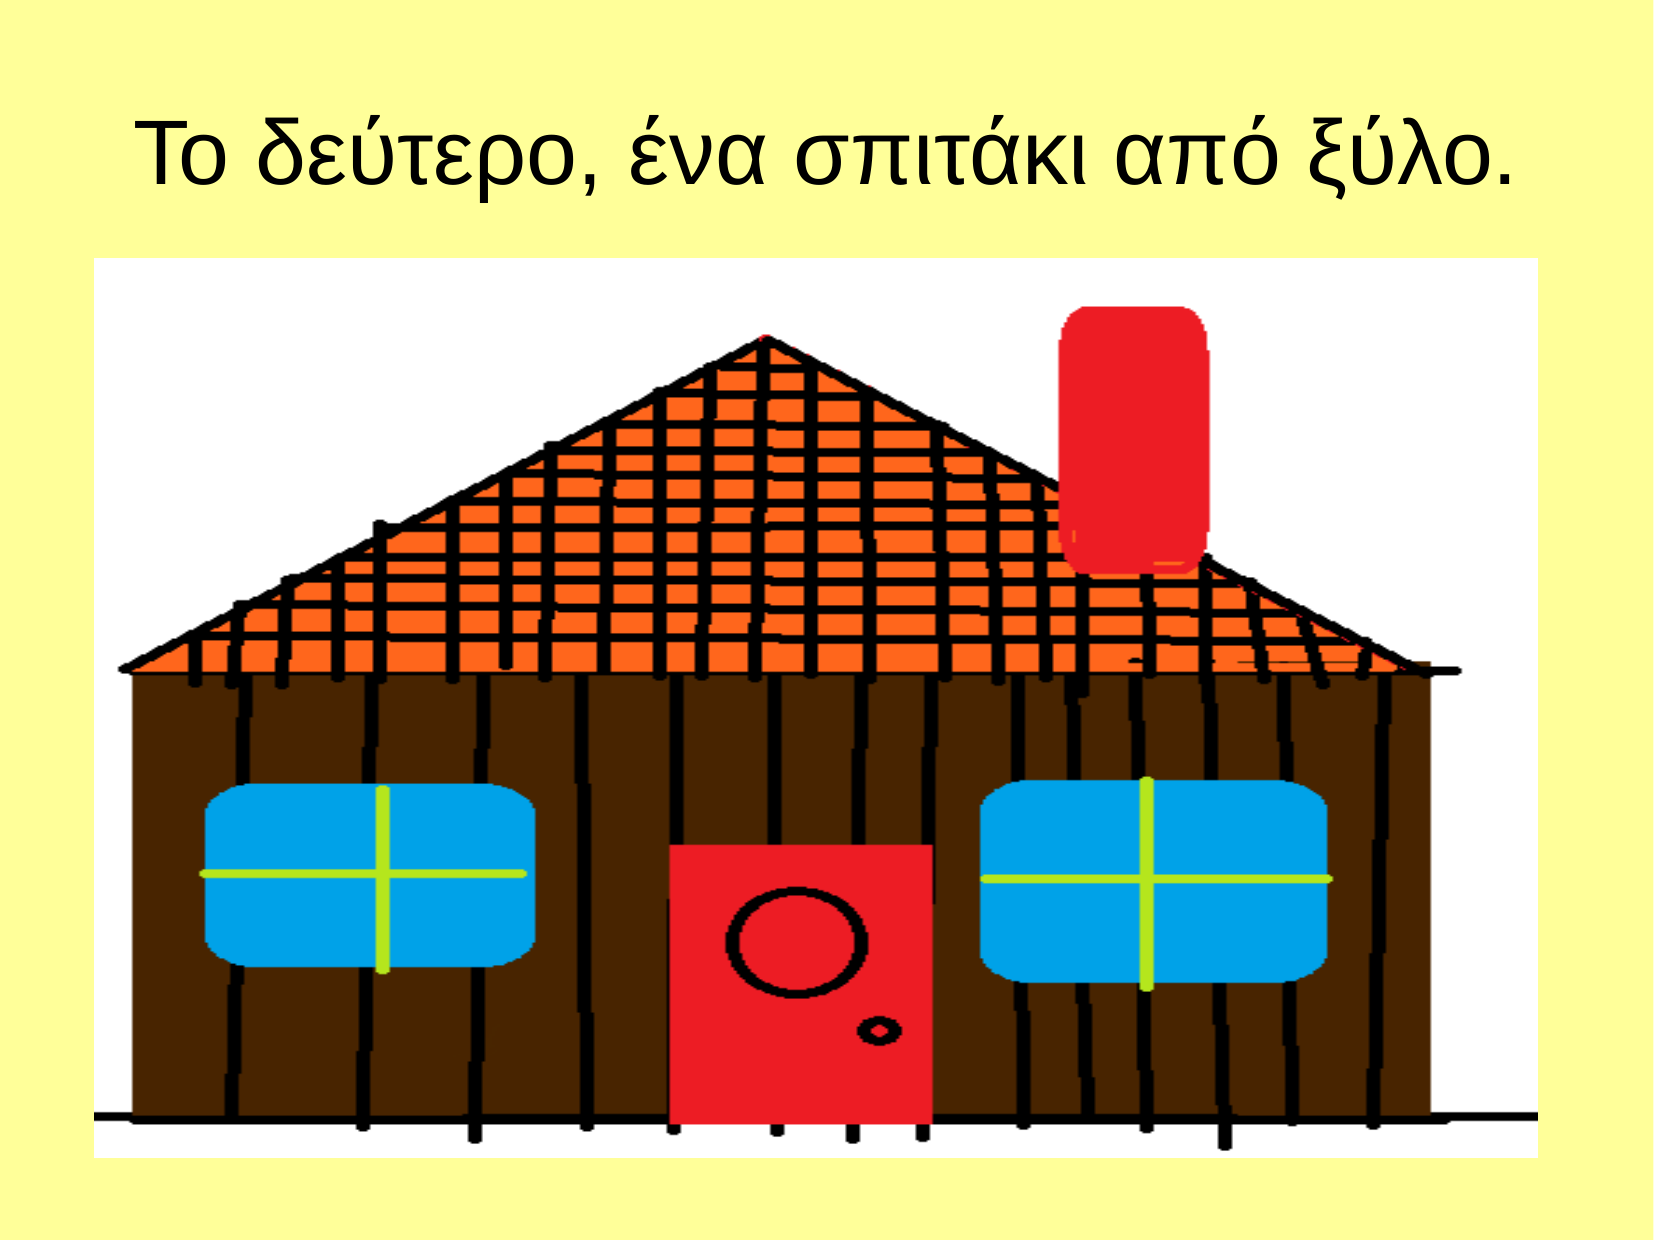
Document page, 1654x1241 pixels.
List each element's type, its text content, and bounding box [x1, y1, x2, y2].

title Το δεύτερο, ένα σπιτάκι από ξύλο. [82, 49, 1571, 257]
picture [94, 258, 1538, 1158]
